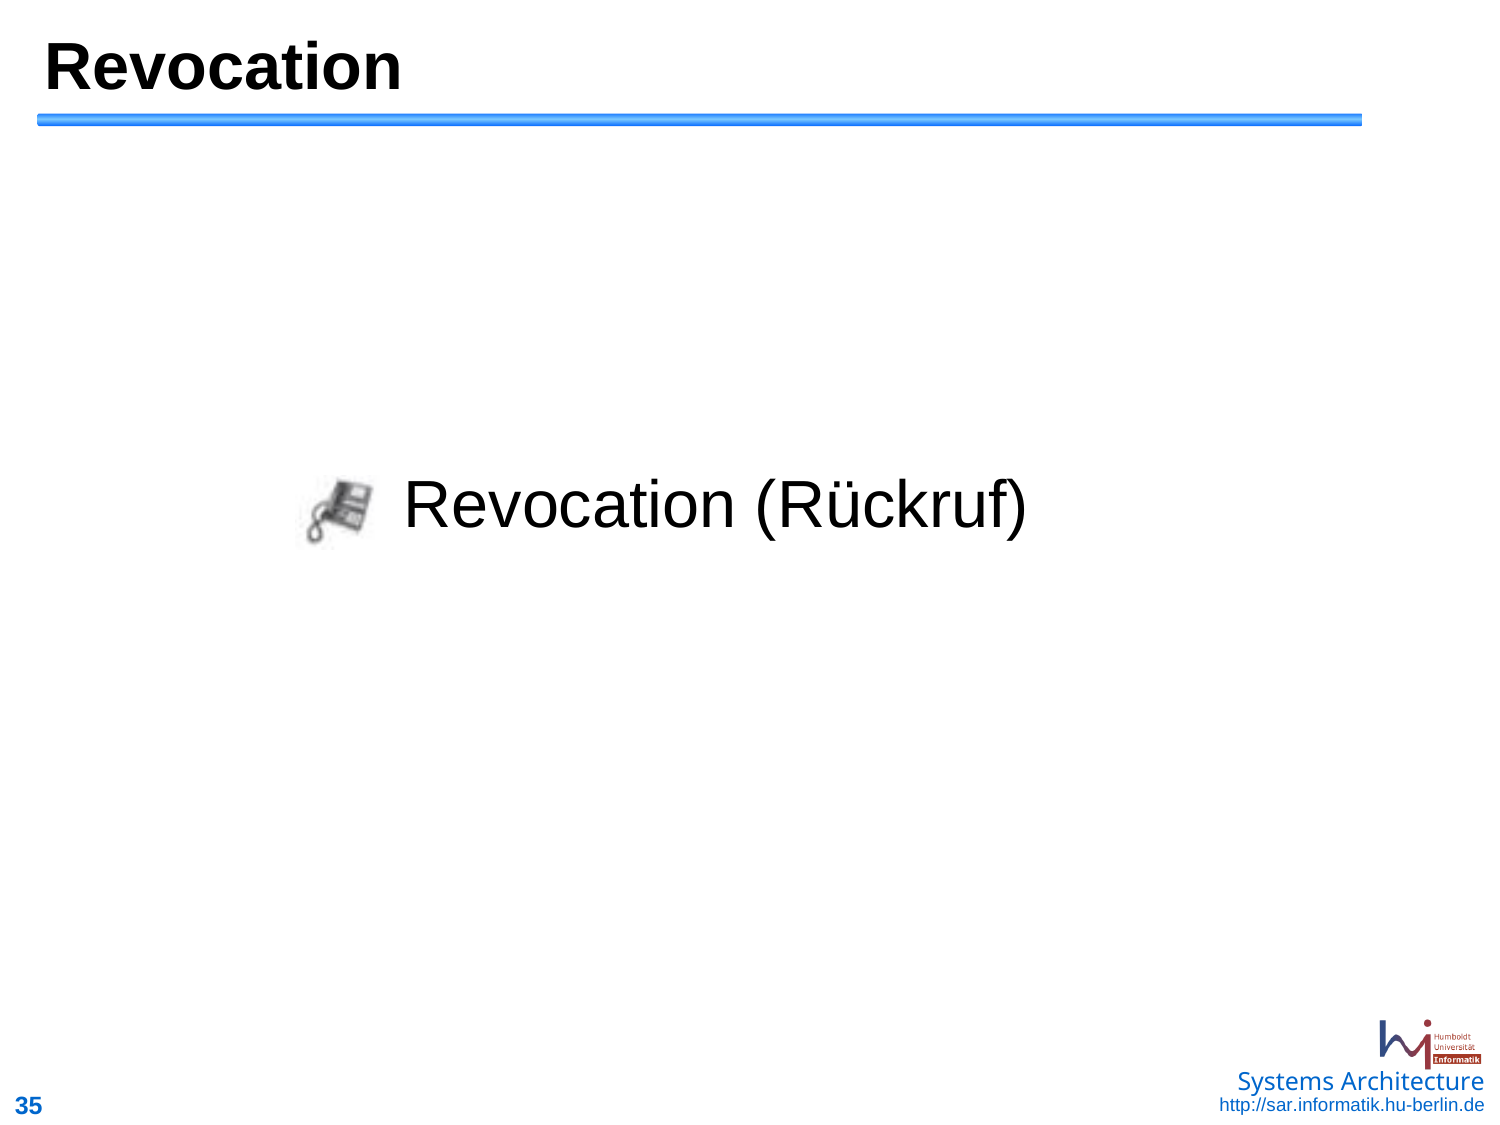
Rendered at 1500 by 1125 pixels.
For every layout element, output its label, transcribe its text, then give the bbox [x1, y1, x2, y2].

picture [1376, 1016, 1483, 1071]
picture [295, 475, 384, 550]
title Revocation [29, 20, 1500, 114]
text_box Revocation (Rückruf) [388, 459, 1045, 550]
